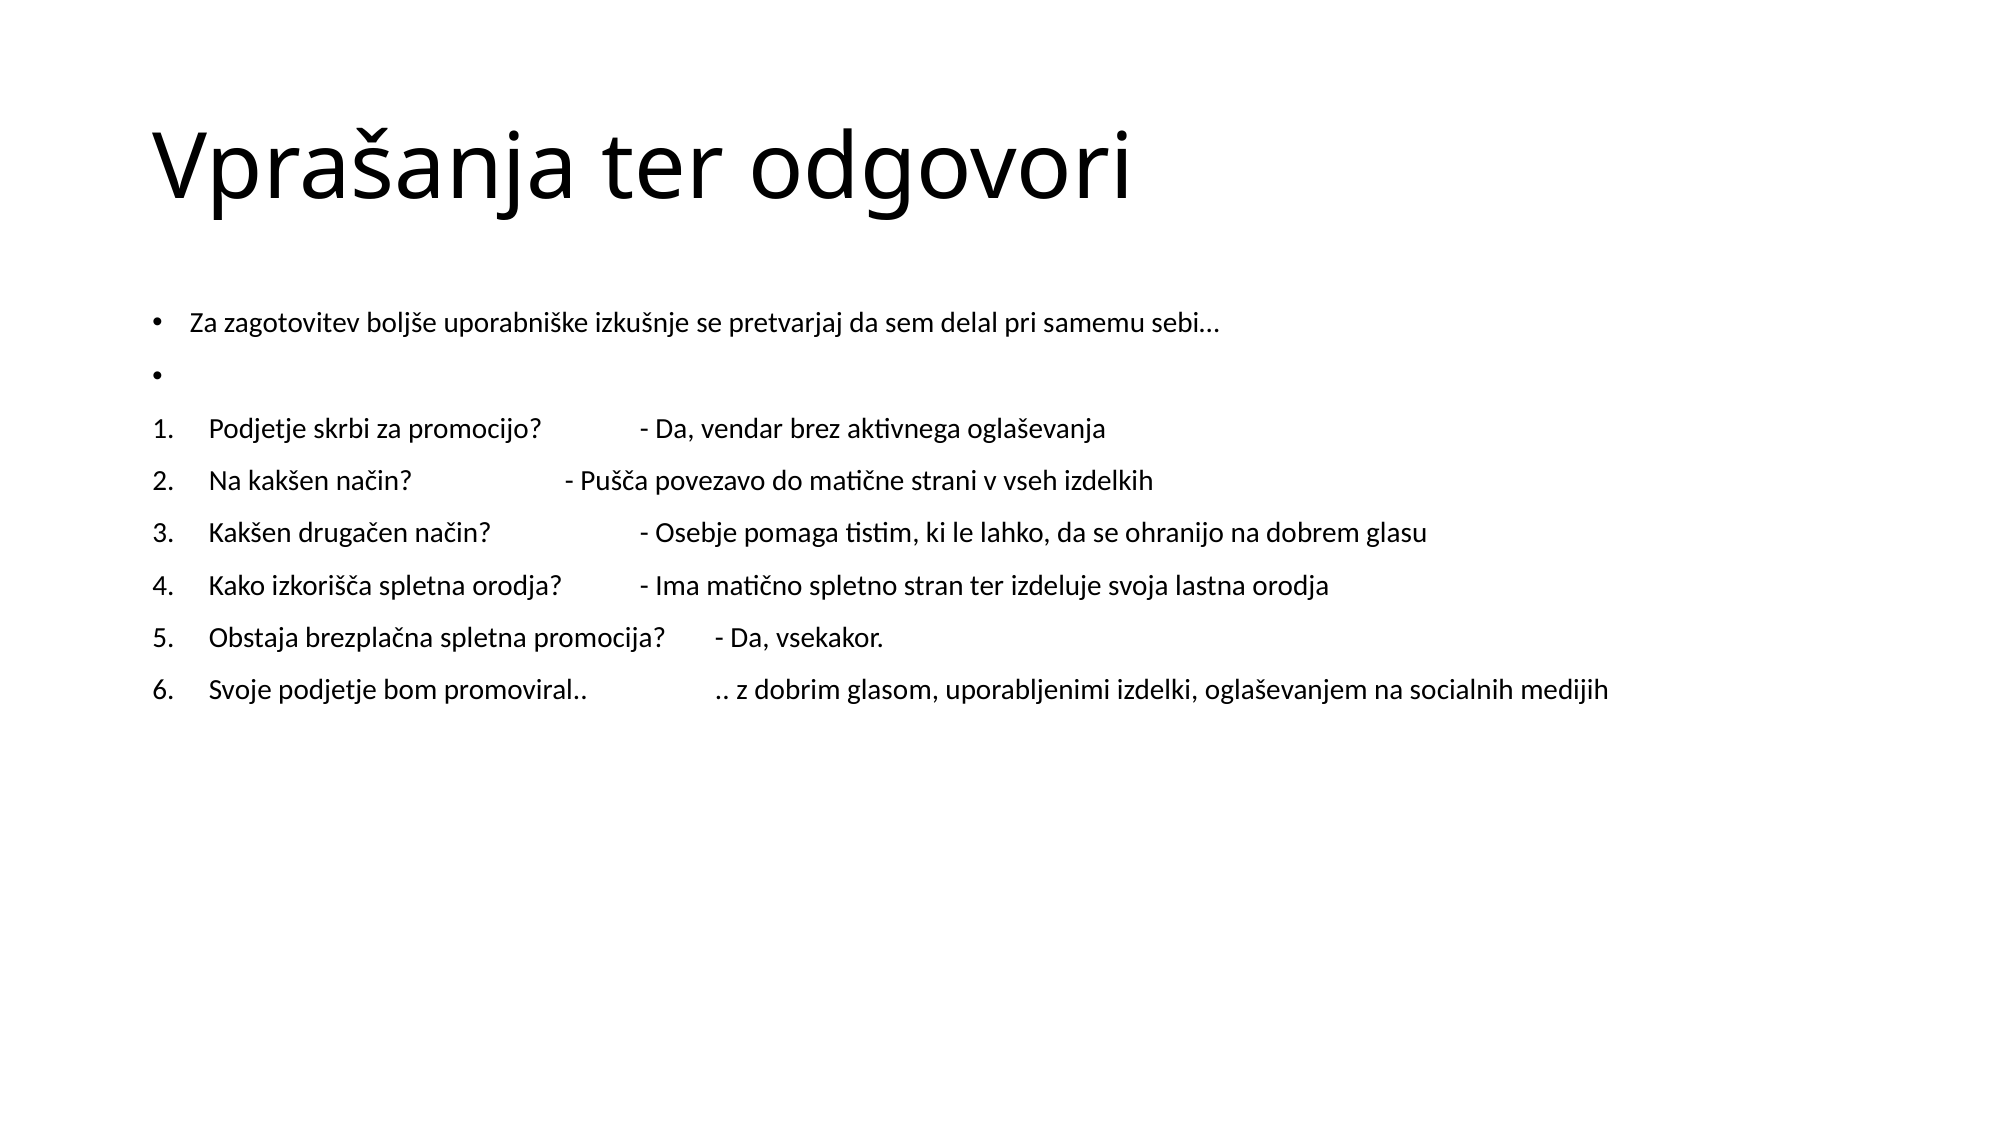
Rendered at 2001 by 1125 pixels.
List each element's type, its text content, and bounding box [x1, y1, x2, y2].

title Vprašanja ter odgovori [137, 59, 1863, 278]
list Za zagotovitev boljše uporabniške izkušnje se pretvarjaj da sem delal pri samemu sebi… Podjetje skrbi za promocijo? - Da, vendar brez aktivnega oglaševanja Na kakšen način? - Pušča povezavo do matične strani v vseh izdelkih Kakšen drugačen način? - Osebje pomaga tistim, ki le lahko, da se ohranijo na dobrem glasu Kako izkorišča spletna orodja? - Ima matično spletno stran ter izdeluje svoja lastna orodja Obstaja brezplačna spletna promocija? - Da, vsekakor. Svoje podjetje bom promoviral.. .. z dobrim glasom, uporabljenimi izdelki, oglaševanjem na socialnih medijih [137, 299, 1863, 1095]
